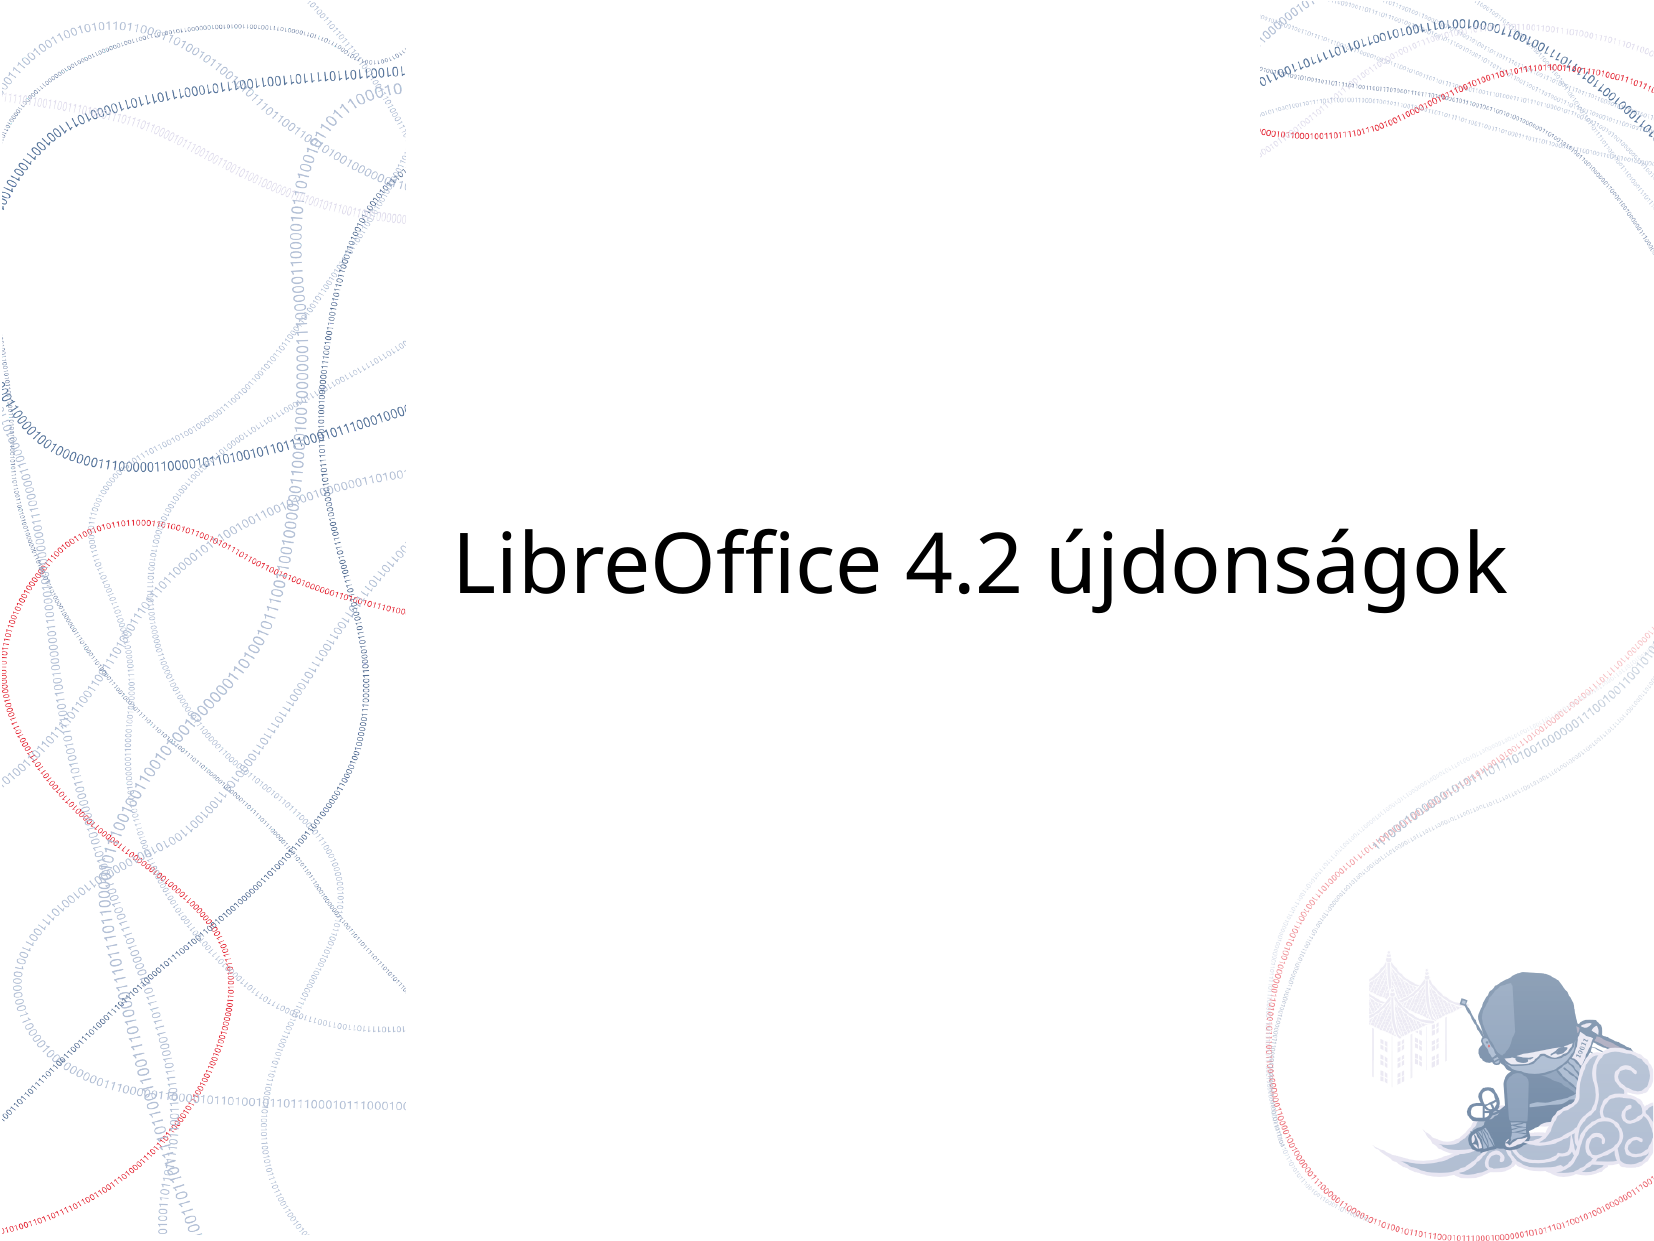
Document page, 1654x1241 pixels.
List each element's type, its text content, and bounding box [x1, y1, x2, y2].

picture [2, 1, 406, 1235]
picture [1260, 1, 1654, 287]
title LibreOffice 4.2 újdonságok [149, 496, 1509, 626]
